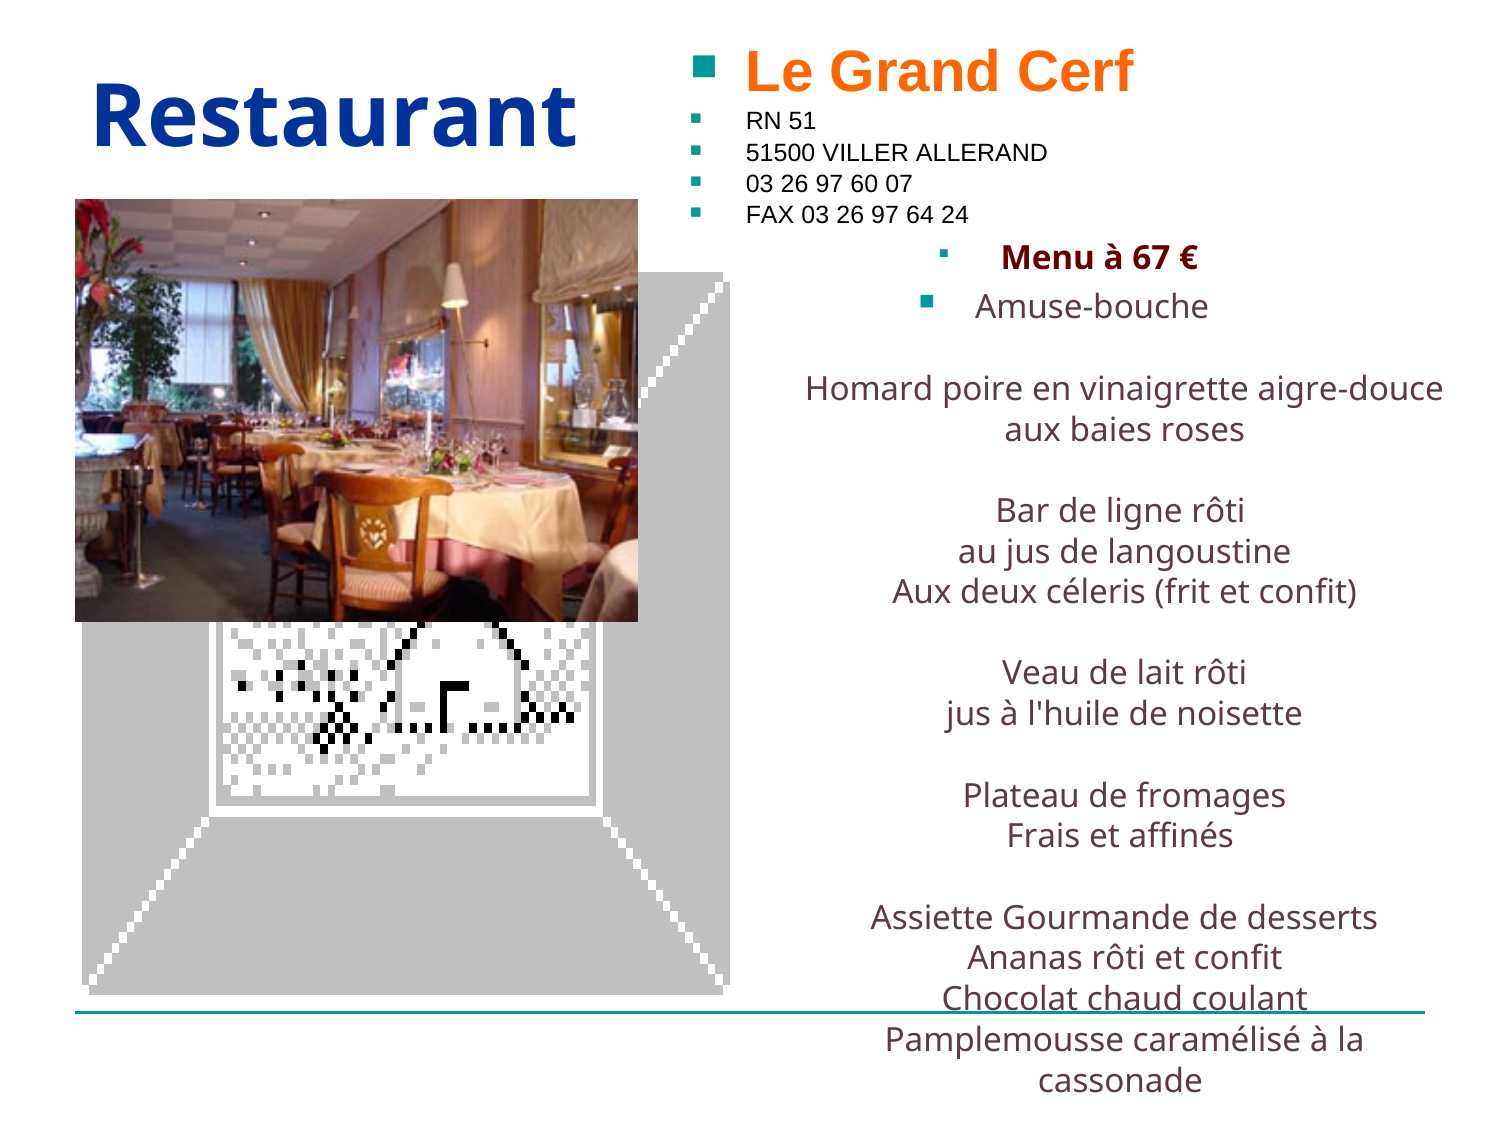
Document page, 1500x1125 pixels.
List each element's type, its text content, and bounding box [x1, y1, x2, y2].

picture [75, 199, 674, 1006]
list Le Grand Cerf RN 51 51500 VILLER ALLERAND 03 26 97 60 07 FAX 03 26 97 64 24 Menu à 67 € Amuse-bouche Homard poire en vinaigrette aigre-douce aux baies roses Bar de ligne rôti au jus de langoustine Aux deux céleris (frit et confit) Veau de lait rôti jus à l'huile de noisette Plateau de fromages Frais et affinés Assiette Gourmande de desserts Ananas rôti et confit Chocolat chaud coulant Pamplemousse caramélisé à la cassonade Mignardises [674, 37, 1463, 1044]
title Restaurant [75, 45, 674, 233]
